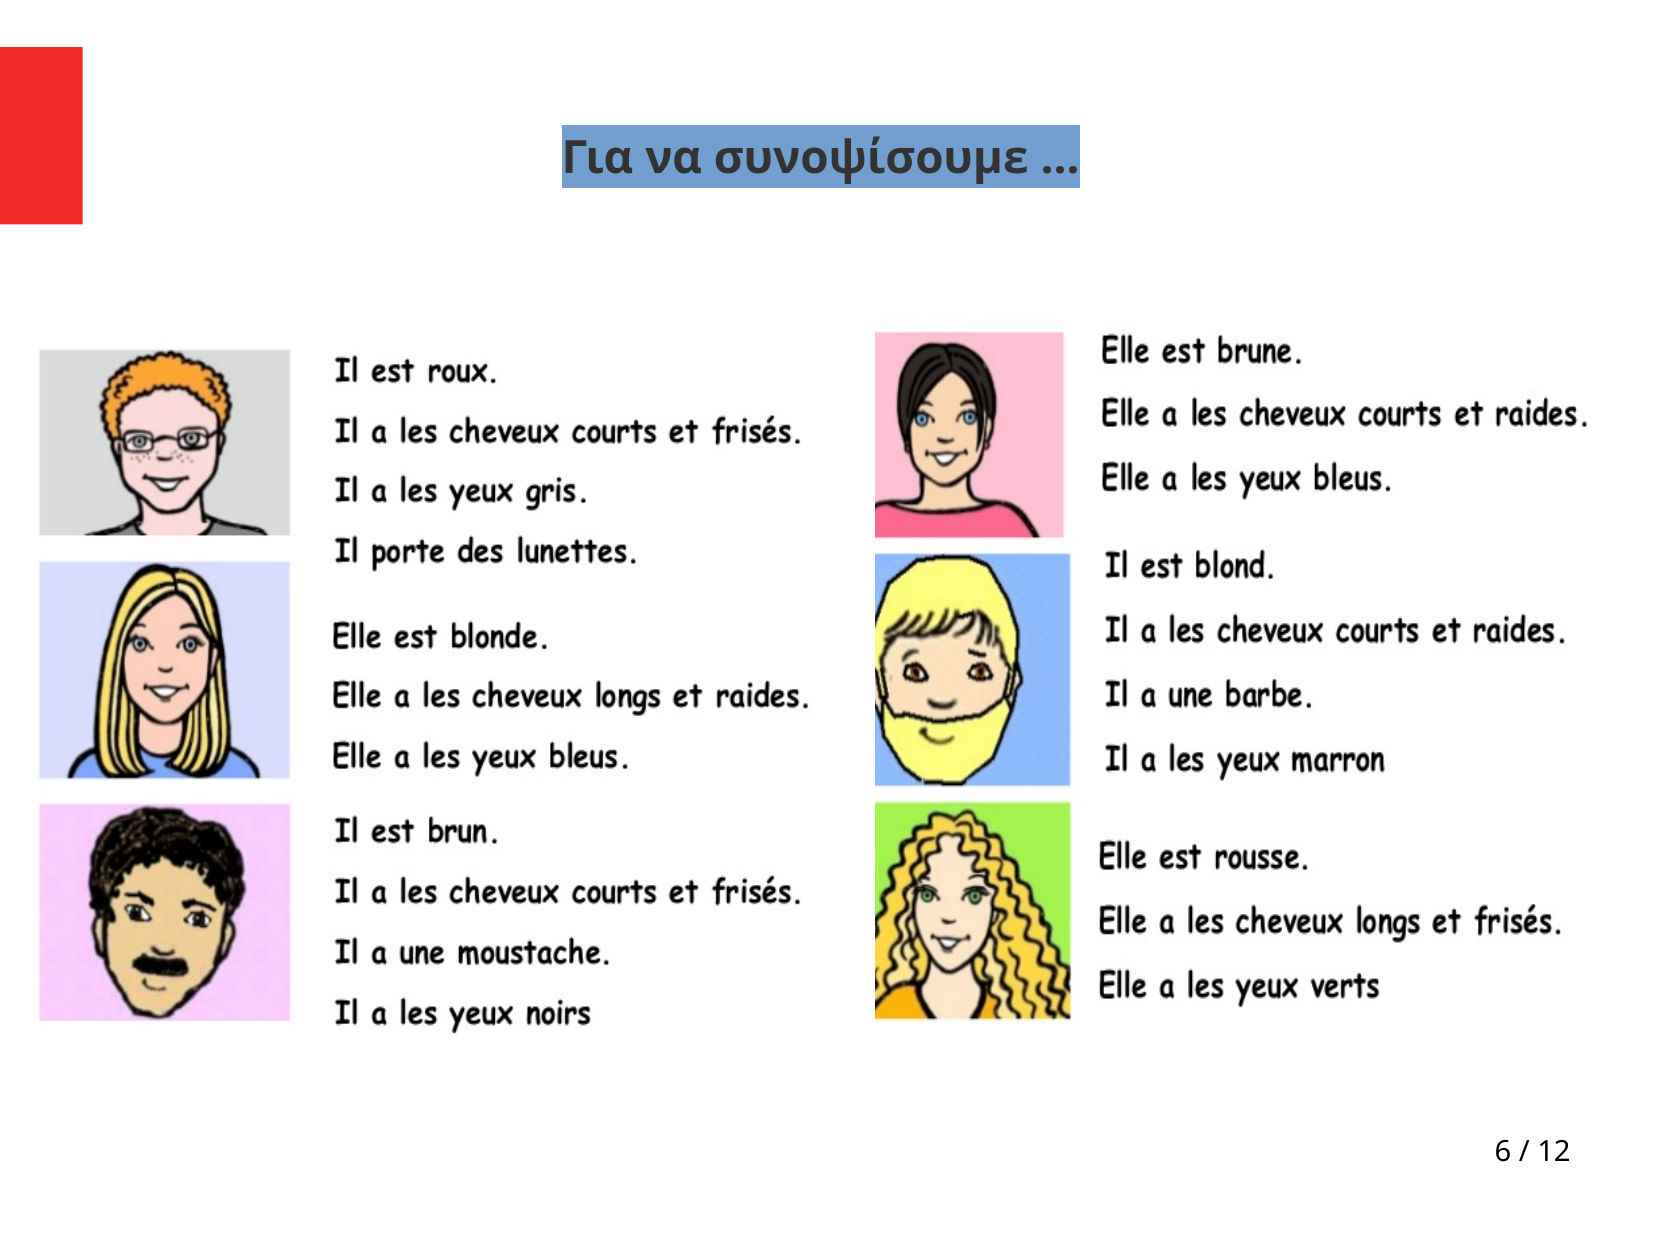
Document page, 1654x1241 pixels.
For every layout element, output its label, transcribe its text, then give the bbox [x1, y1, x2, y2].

picture [16, 283, 1630, 1075]
title Για να συνοψίσουμε ... [82, 52, 1560, 260]
